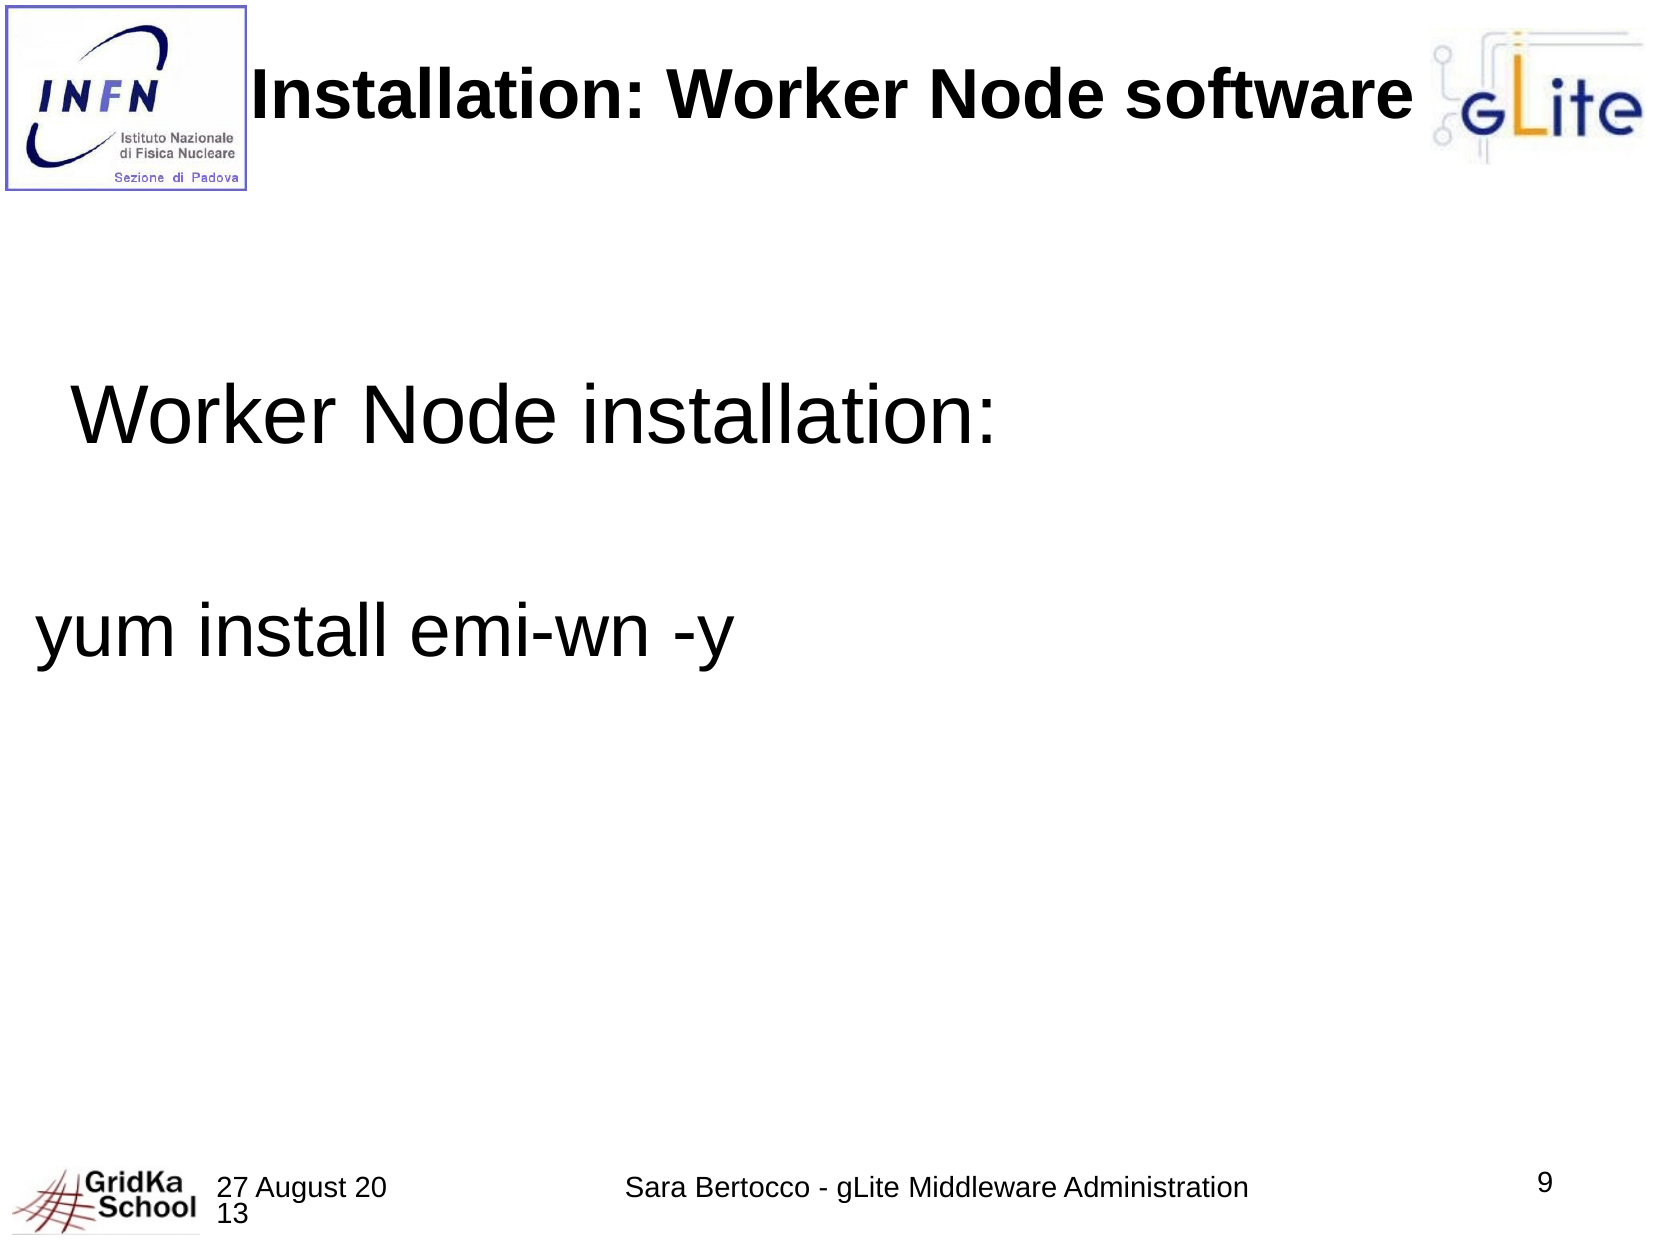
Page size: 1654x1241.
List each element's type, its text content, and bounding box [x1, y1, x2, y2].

picture [1430, 28, 1645, 165]
picture [5, 5, 247, 191]
picture [12, 1166, 200, 1235]
text_box Worker Node installation: yum install emi-wn -y [20, 360, 1645, 1010]
title Installation: Worker Node software [9, 0, 1633, 188]
